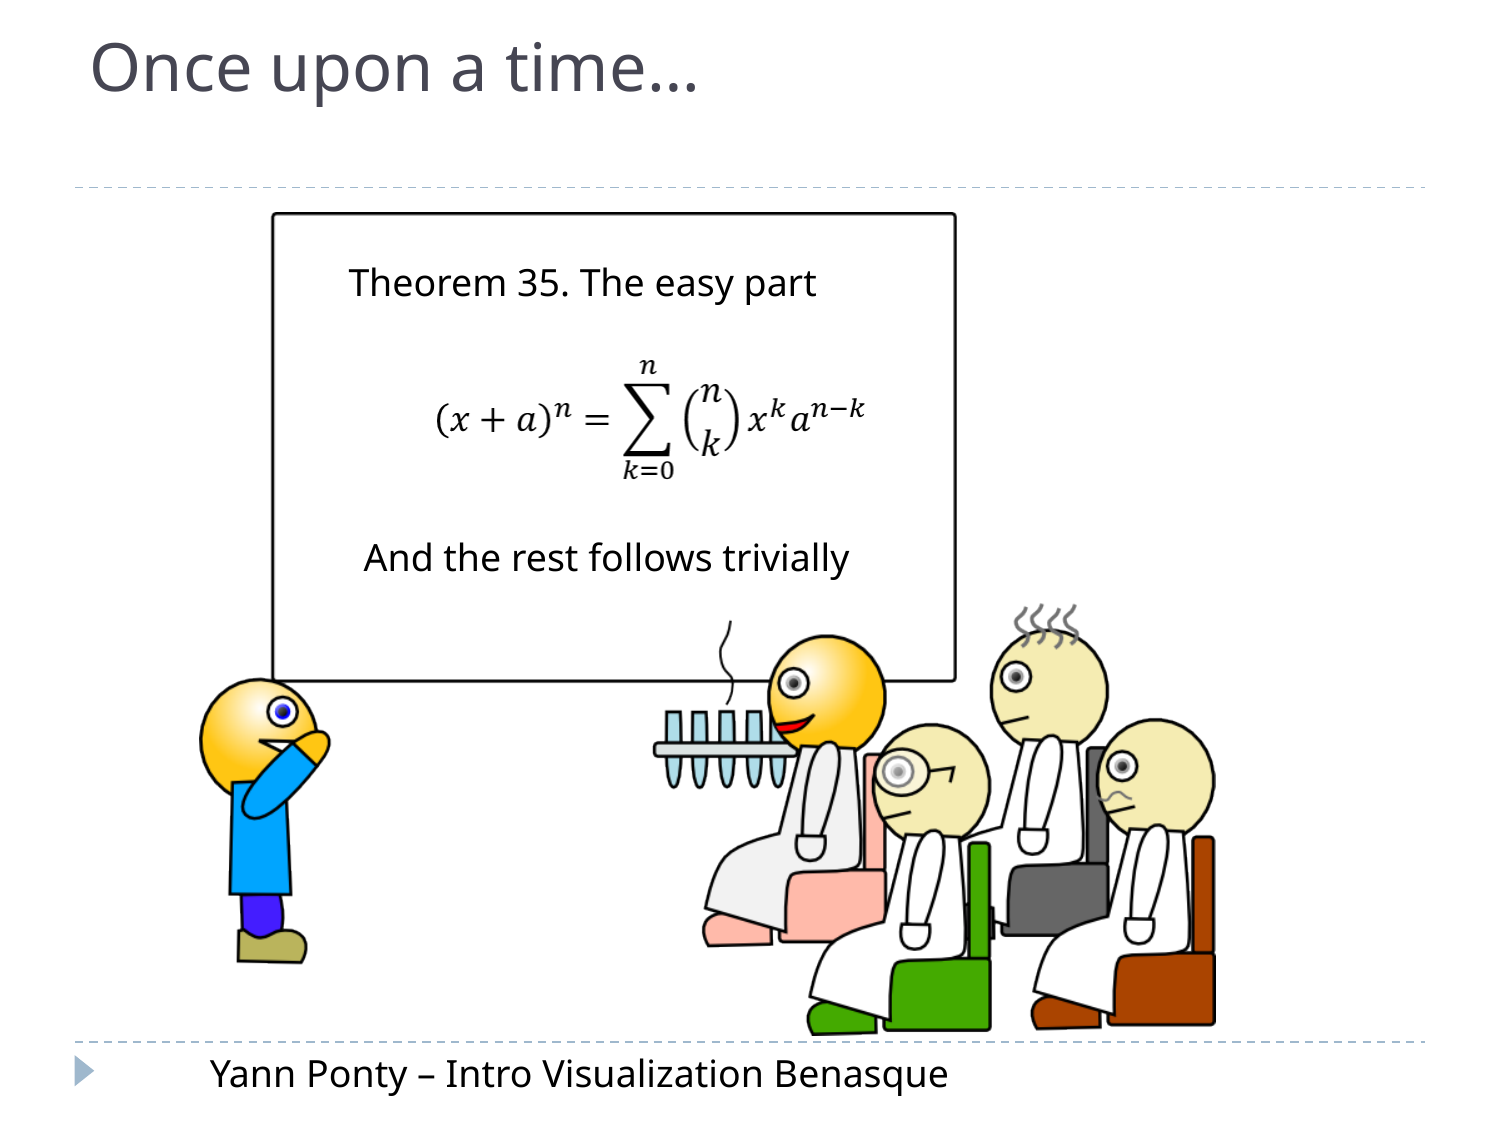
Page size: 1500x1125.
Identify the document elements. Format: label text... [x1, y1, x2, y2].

text_box And the rest follows trivially [348, 526, 865, 587]
title Once upon a time… [75, 17, 1300, 113]
picture [199, 212, 1216, 1036]
text_box [412, 348, 890, 488]
text_box Theorem 35. The easy part [333, 251, 833, 312]
